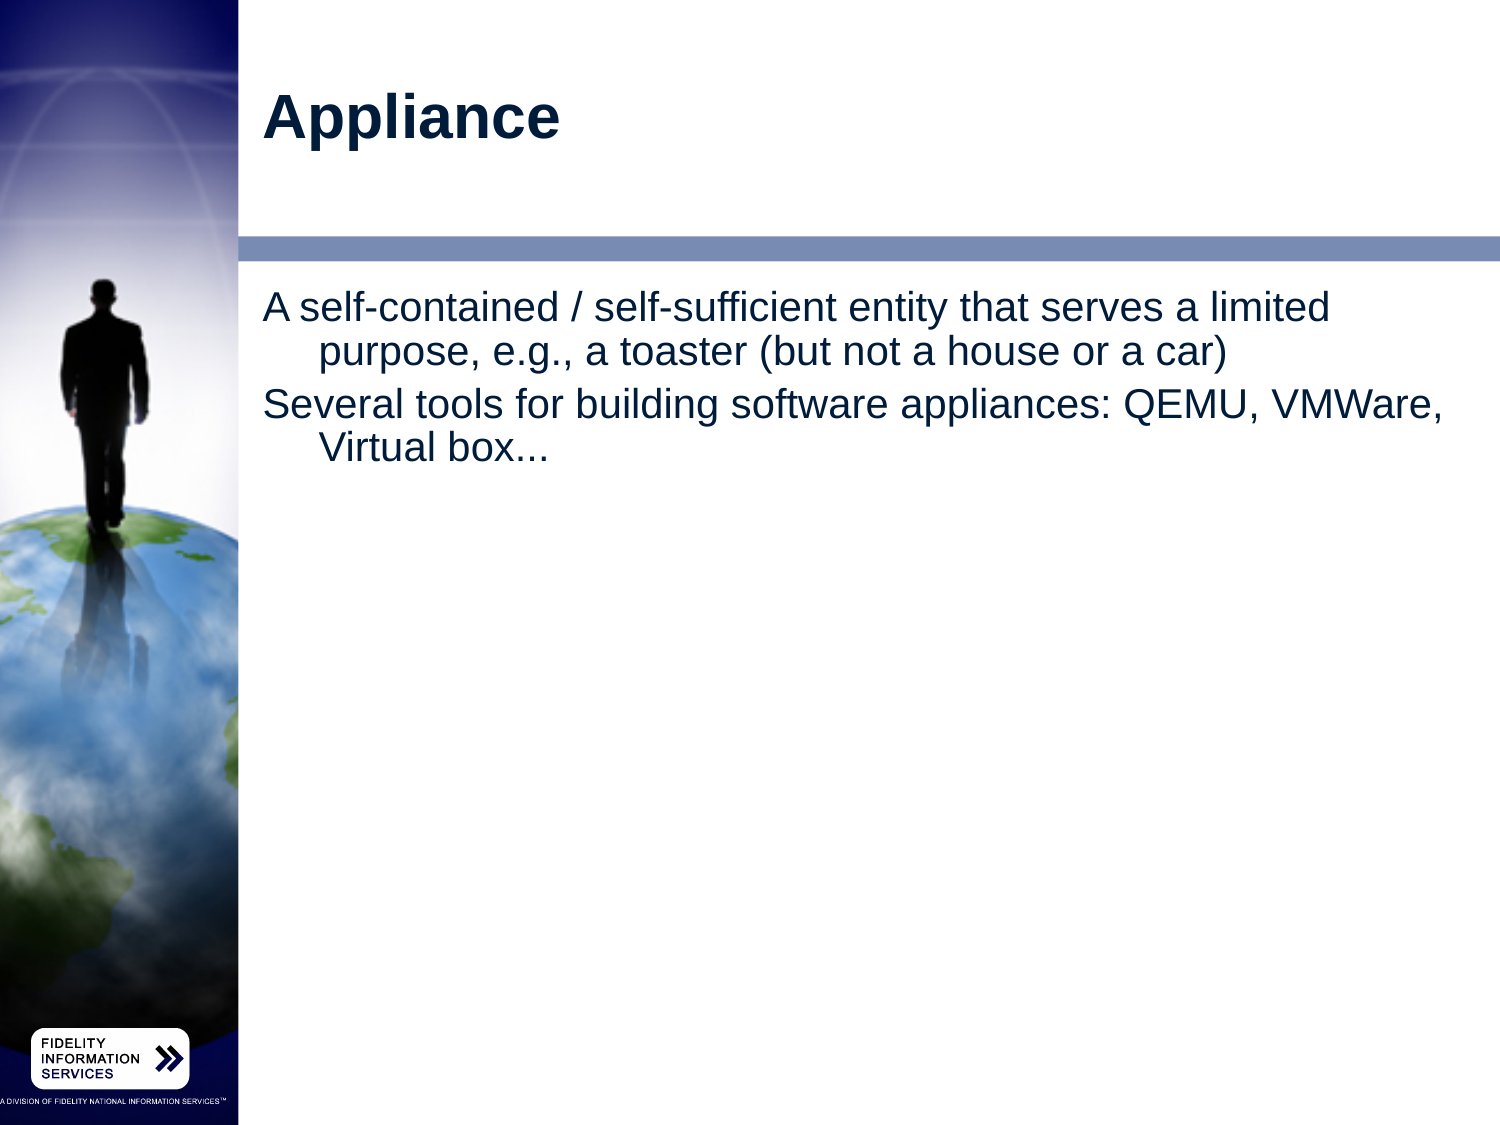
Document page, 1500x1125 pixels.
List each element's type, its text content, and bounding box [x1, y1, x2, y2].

list A self-contained / self-sufficient entity that serves a limited purpose, e.g., a toaster (but not a house or a car) Several tools for building software appliances: QEMU, VMWare, Virtual box... [262, 287, 1463, 1063]
title Appliance [262, 24, 1463, 213]
picture [0, 0, 239, 1125]
